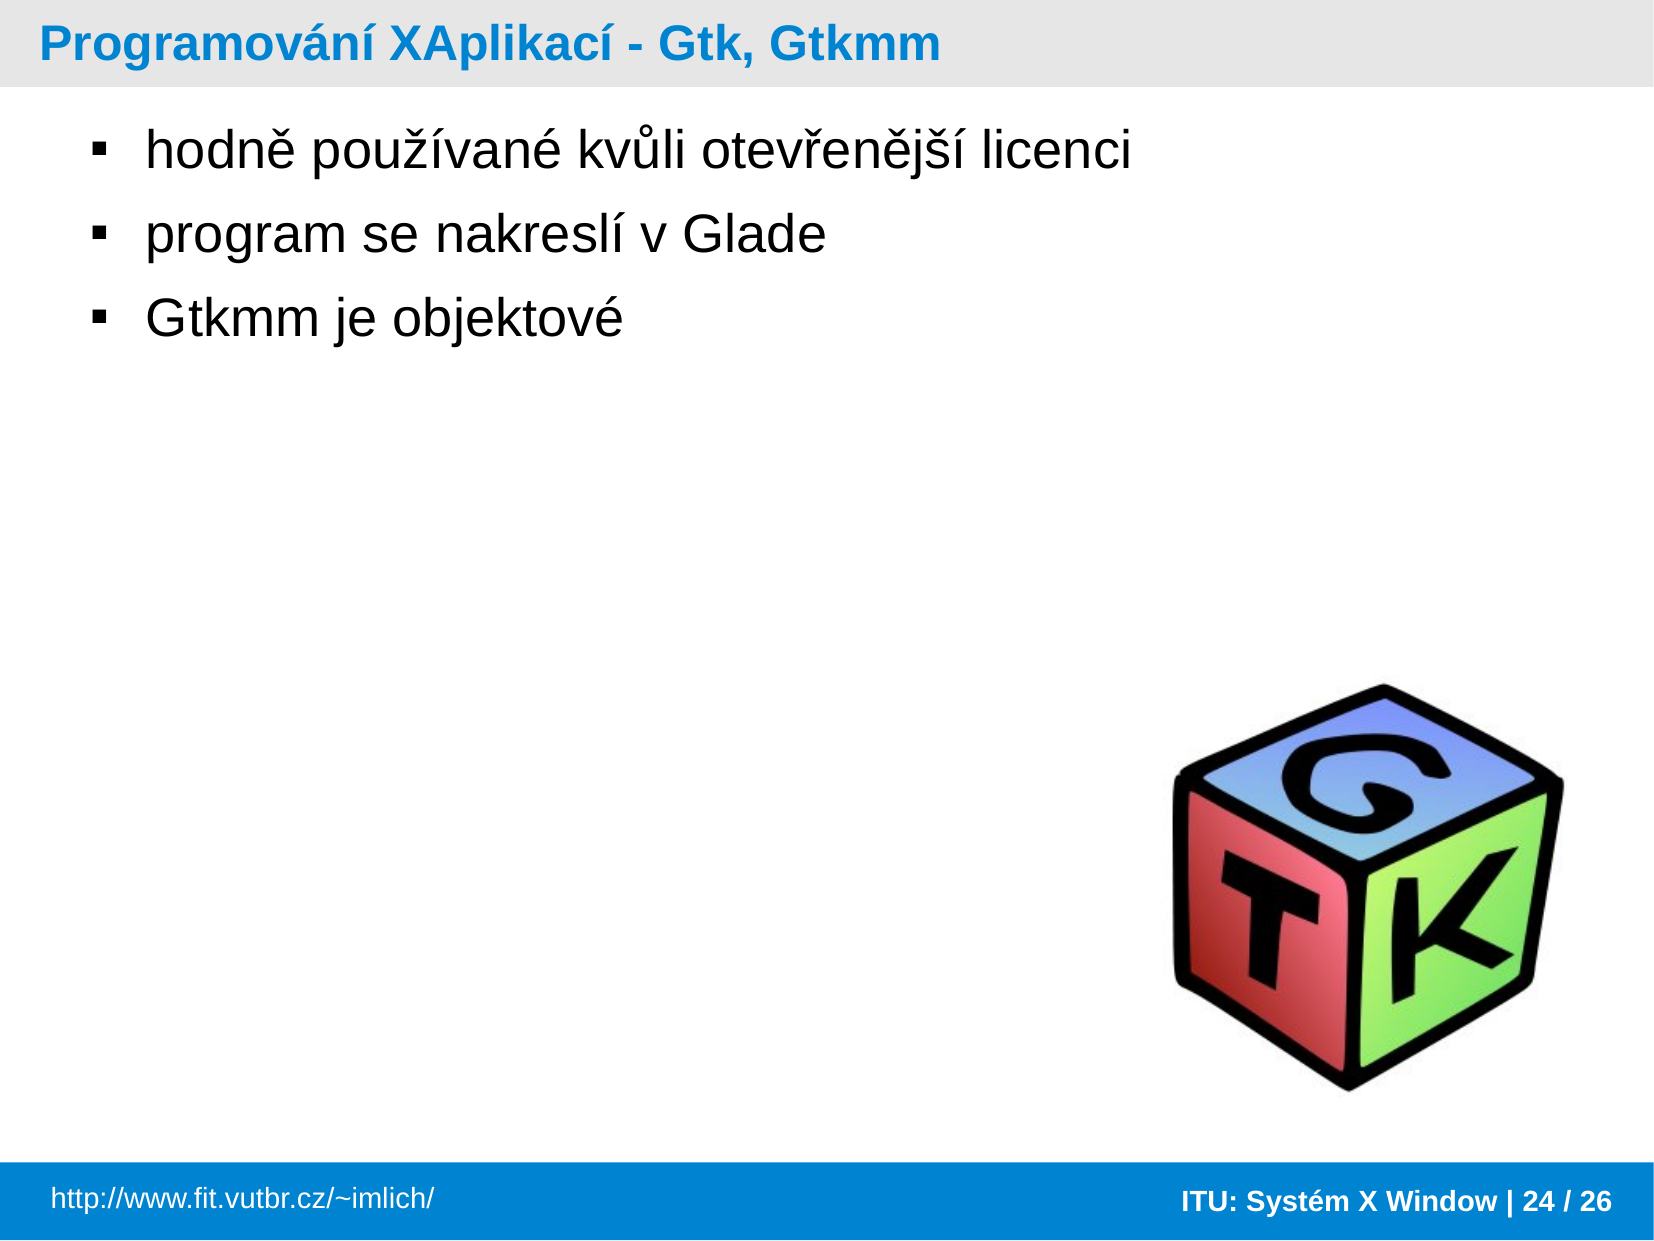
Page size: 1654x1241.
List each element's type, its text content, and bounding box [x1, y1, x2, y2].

picture [1162, 674, 1569, 1097]
title Programování XAplikací - Gtk, Gtkmm [39, 5, 1615, 81]
list hodně používané kvůli otevřenější licenci program se nakreslí v Glade Gtkmm je objektové [75, 119, 1564, 1111]
